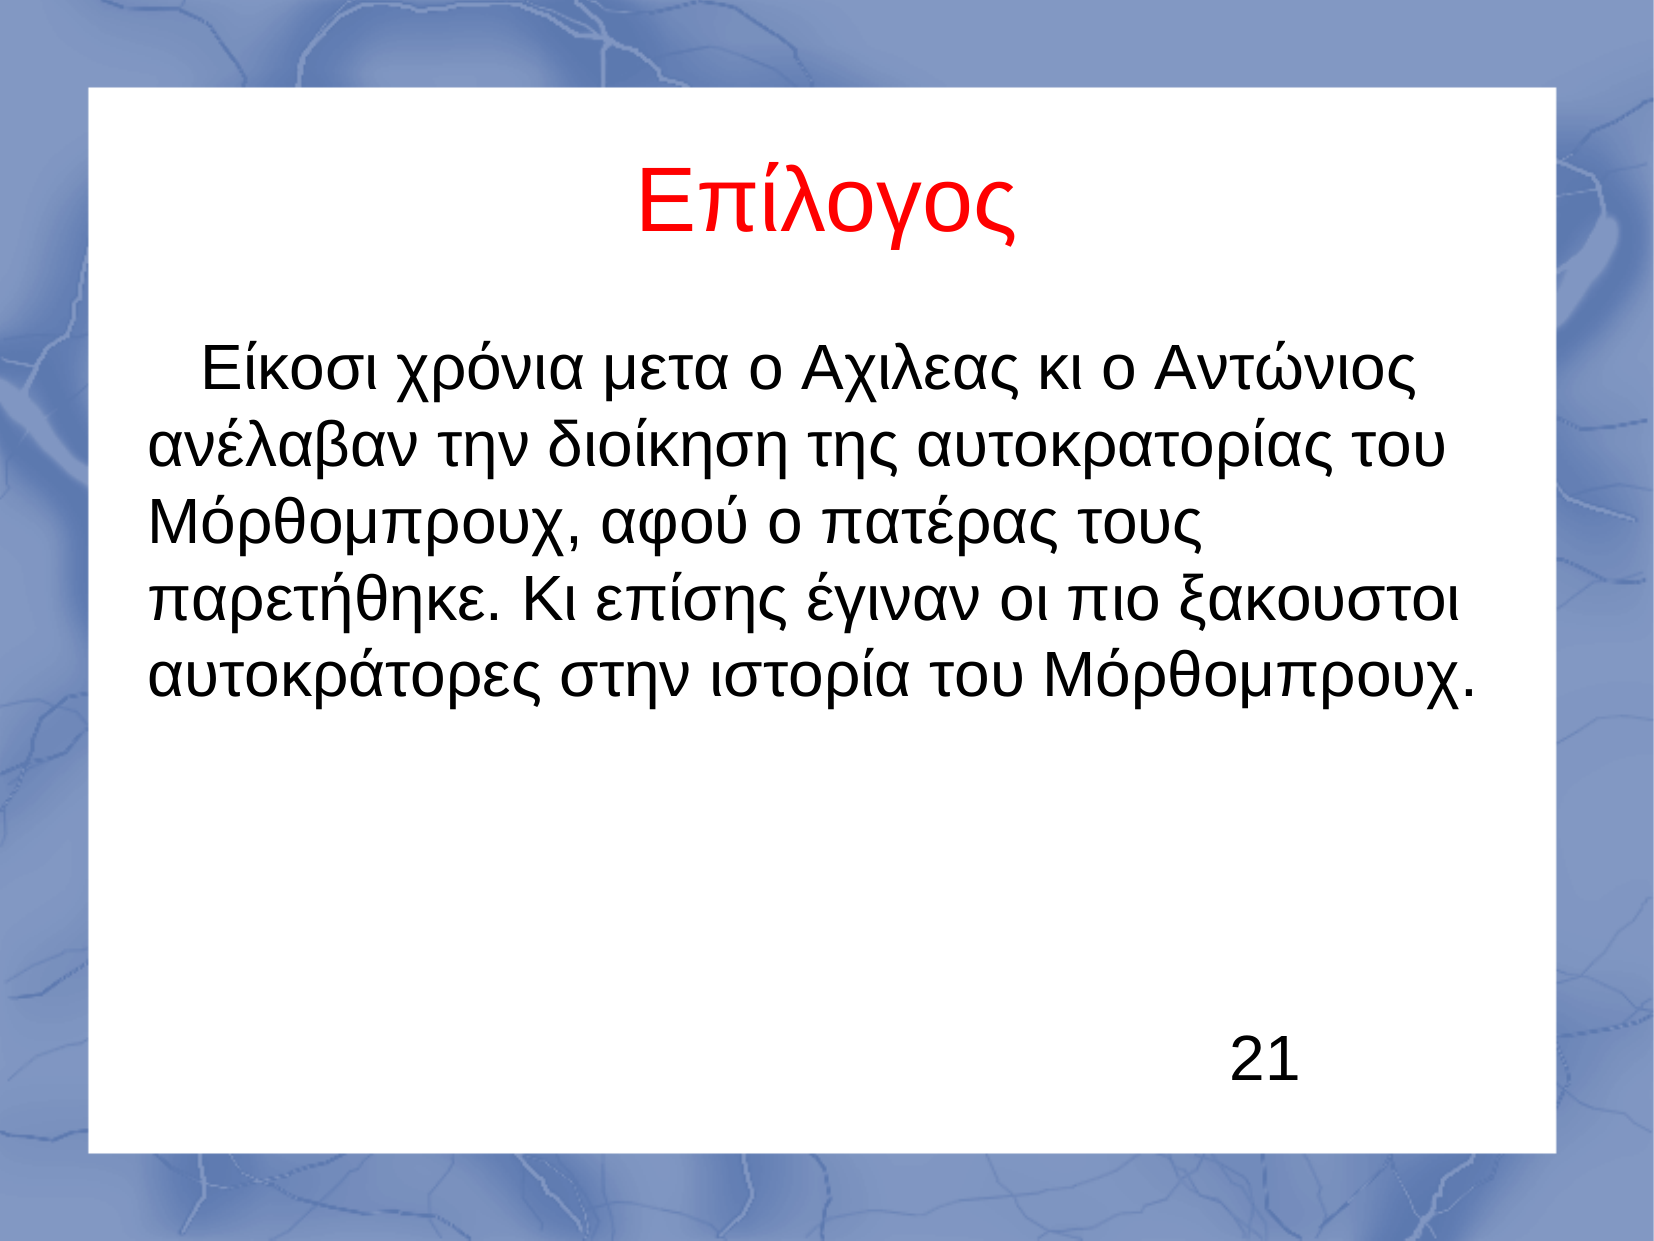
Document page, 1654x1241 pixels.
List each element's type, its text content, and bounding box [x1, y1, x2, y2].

title Επίλογος [118, 90, 1536, 298]
list Είκοσι χρόνια μετα ο Αχιλεας κι ο Αντώνιος ανέλαβαν την διοίκηση της αυτοκρατορίας του Μόρθομπρουχ, αφού ο πατέρας τους παρετήθηκε. Κι επίσης έγιναν οι πιο ξακουστοι αυτοκράτορες στην ιστορία του Μόρθομπρουχ. 21 [147, 325, 1506, 1149]
